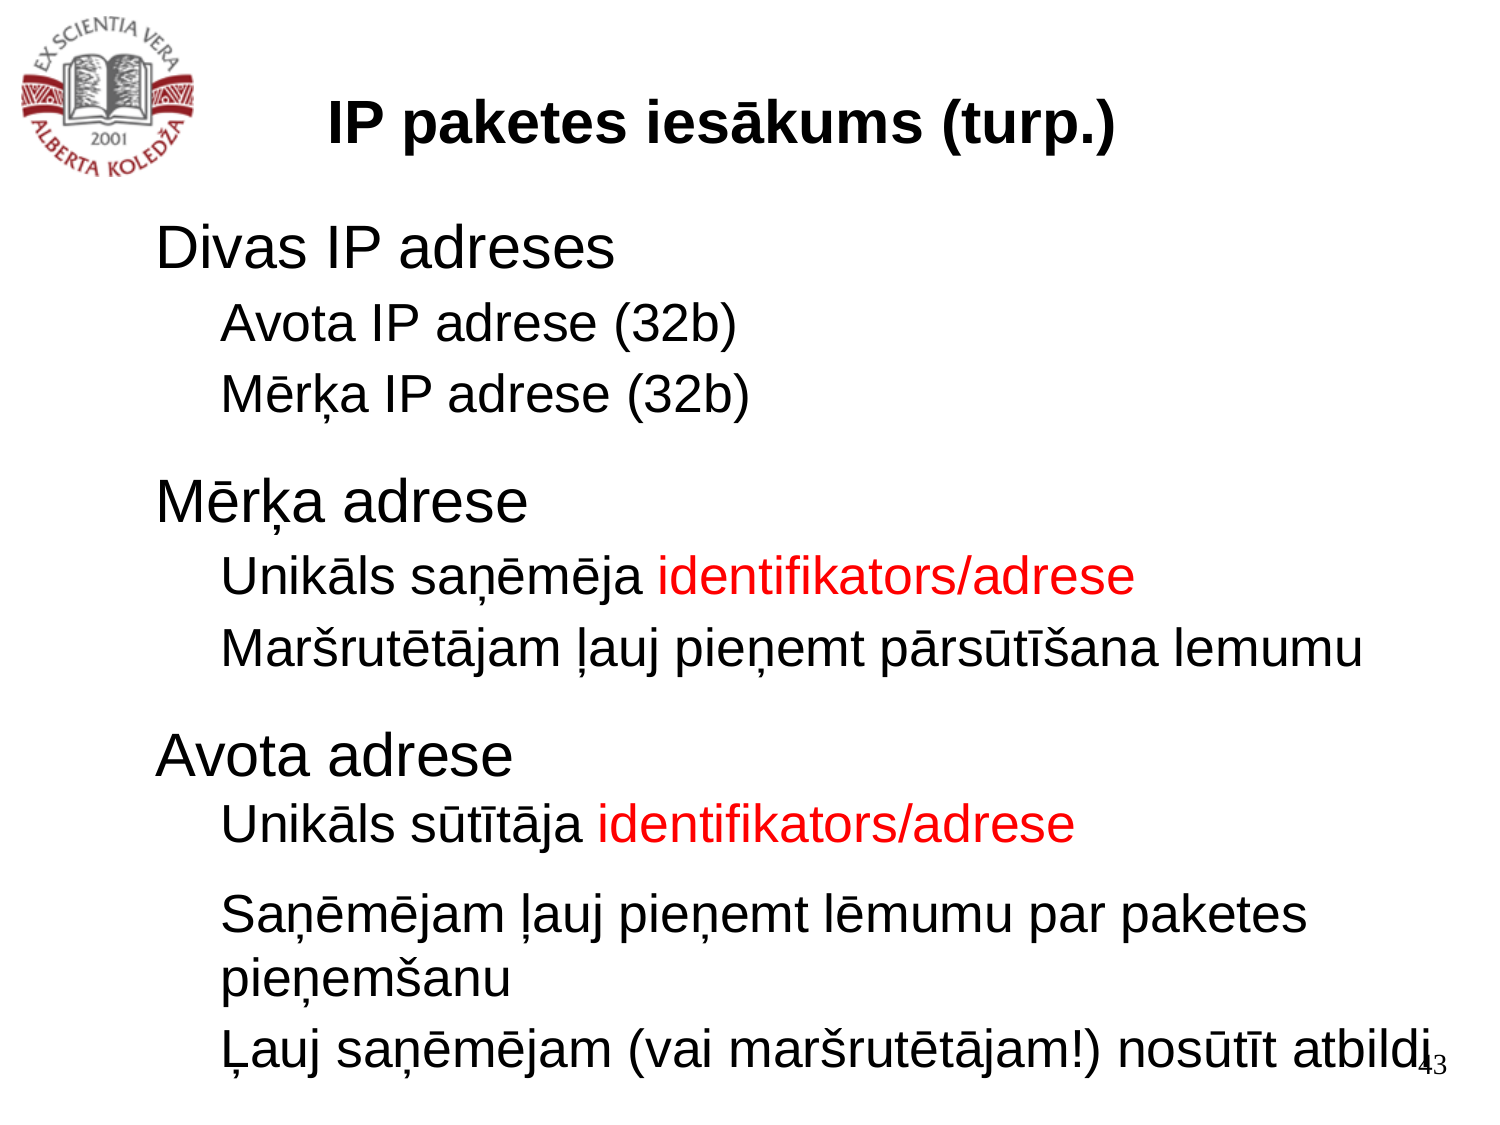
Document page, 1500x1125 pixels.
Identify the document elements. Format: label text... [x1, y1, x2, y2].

picture [21, 16, 194, 177]
list Divas IP adreses Avota IP adrese (32b) Mērķa IP adrese (32b) Mērķa adrese Unikāls saņēmēja identifikators/adrese Maršrutētājam ļauj pieņemt pārsūtīšana lemumu Avota adrese Unikāls sūtītāja identifikators/adrese Saņēmējam ļauj pieņemt lēmumu par paketes pieņemšanu Ļauj saņēmējam (vai maršrutētājam!) nosūtīt atbildi [74, 200, 1463, 1101]
title IP paketes iesākums (turp.) [50, 62, 1374, 175]
